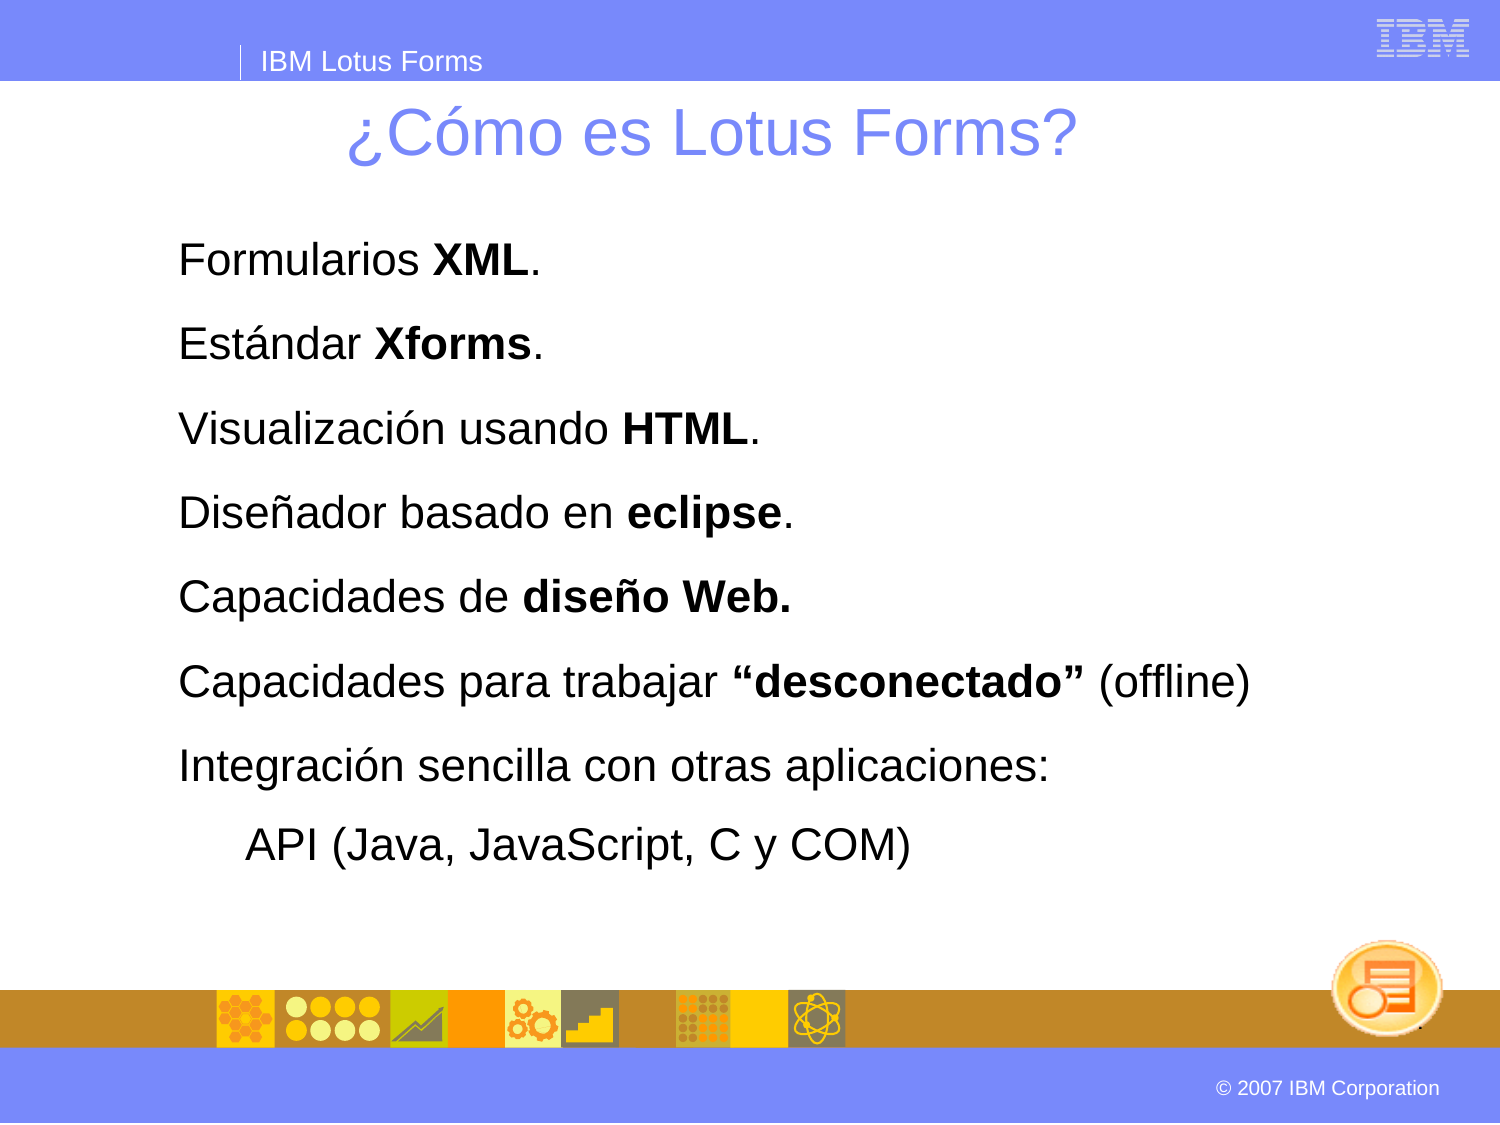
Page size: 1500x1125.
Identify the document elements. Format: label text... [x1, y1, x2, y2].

text_box Formularios XML. Estándar Xforms. Visualización usando HTML. Diseñador basado en eclipse. Capacidades de diseño Web. Capacidades para trabajar “desconectado” (offline) Integración sencilla con otras aplicaciones: API (Java, JavaScript, C y COM) [88, 239, 1418, 878]
title ¿Cómo es Lotus Forms? [36, 87, 1389, 178]
picture [1328, 937, 1447, 1040]
picture [1376, 19, 1470, 57]
